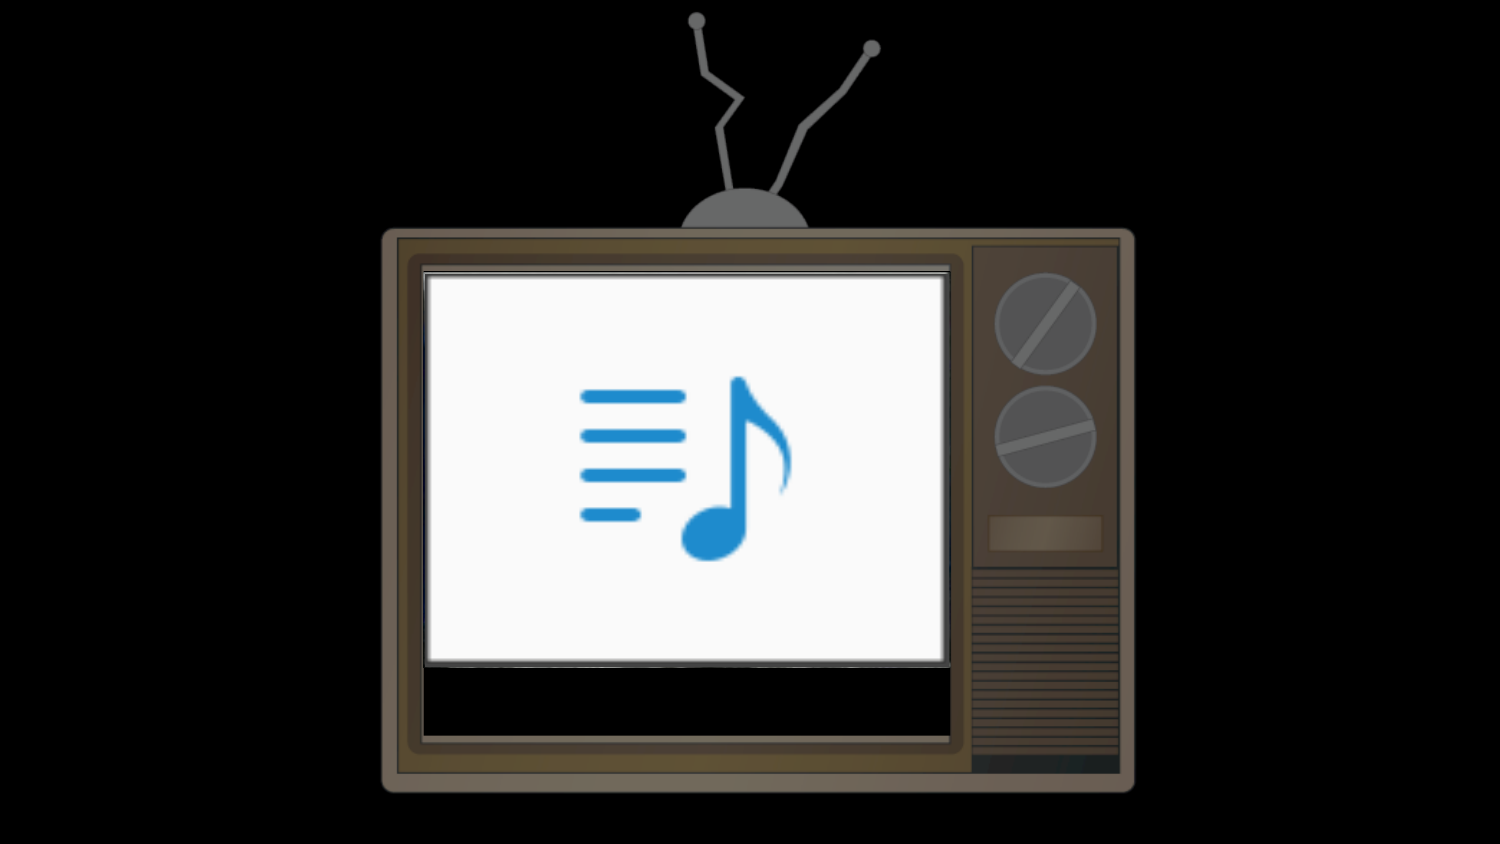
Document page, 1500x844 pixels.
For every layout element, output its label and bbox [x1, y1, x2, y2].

text_box [423, 273, 951, 736]
picture [186, 0, 1324, 844]
